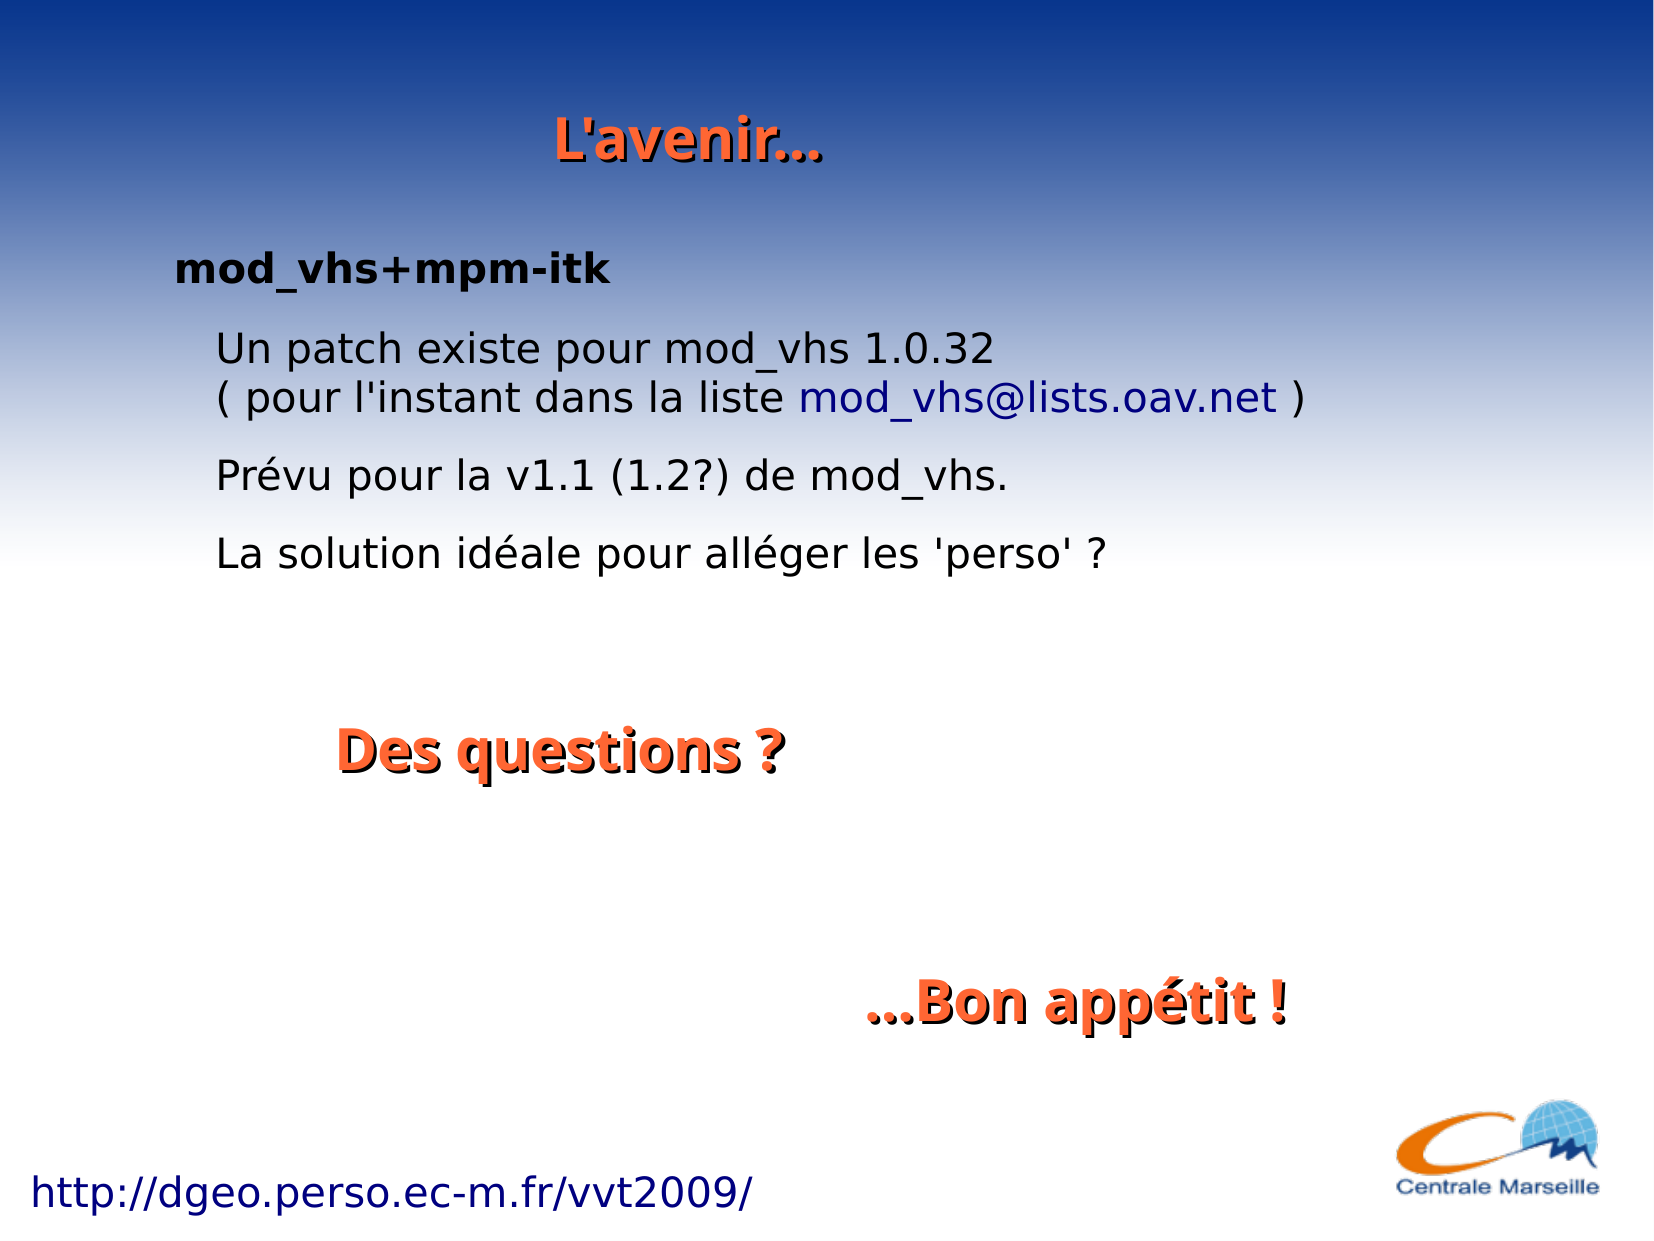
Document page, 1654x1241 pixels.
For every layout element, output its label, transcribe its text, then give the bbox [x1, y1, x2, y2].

picture [0, 0, 1654, 1241]
text_box mod_vhs+mpm-itk [159, 237, 626, 301]
text_box http://dgeo.perso.ec-m.fr/vvt2009/ [15, 1161, 782, 1232]
text_box Un patch existe pour mod_vhs 1.0.32 ( pour l'instant dans la liste mod_vhs@lists.oav.net ) Prévu pour la v1.1 (1.2?) de mod_vhs. La solution idéale pour alléger les 'perso' ? [200, 317, 1322, 586]
text_box …Bon appétit ! [849, 951, 1266, 1041]
text_box L'avenir… [537, 89, 907, 180]
text_box Des questions ? [319, 700, 759, 790]
